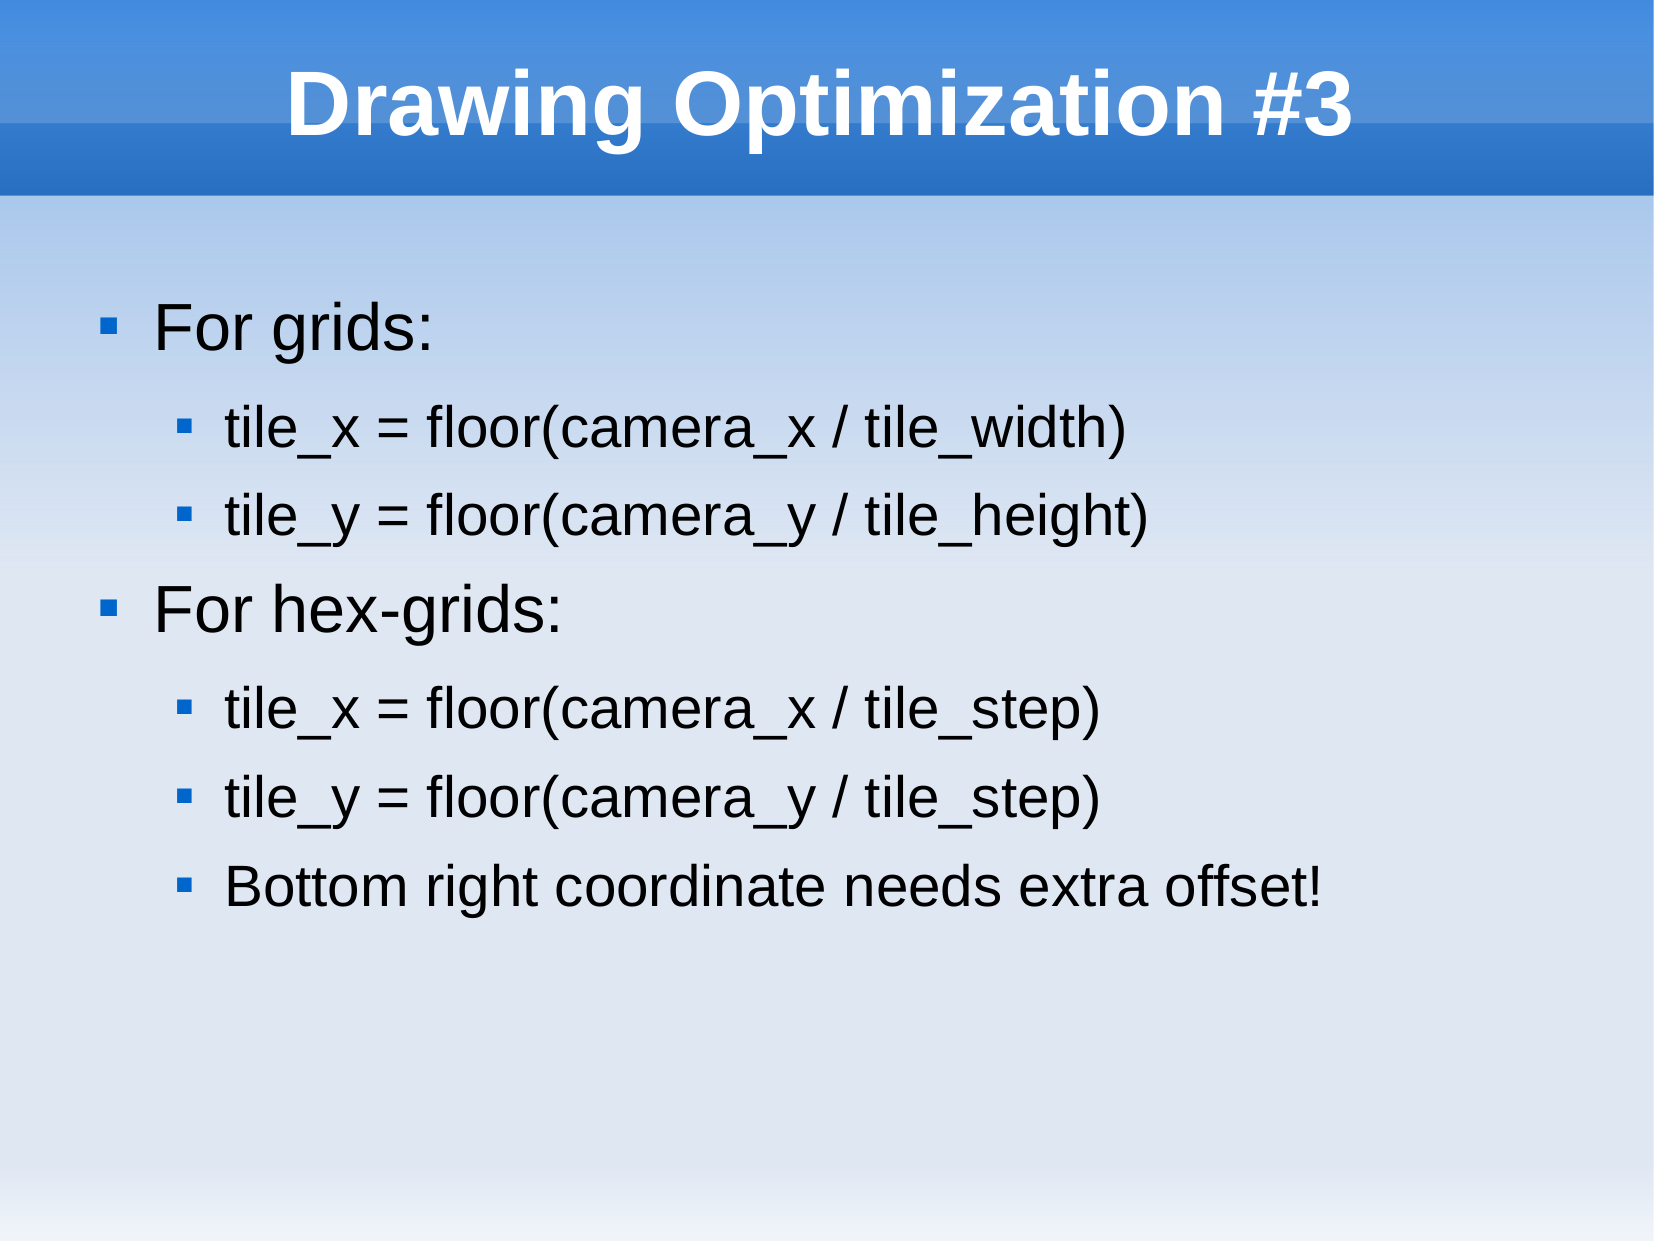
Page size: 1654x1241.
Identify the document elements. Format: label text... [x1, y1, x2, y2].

list For grids: tile_x = floor(camera_x / tile_width) tile_y = floor(camera_y / tile_height) For hex-grids: tile_x = floor(camera_x / tile_step) tile_y = floor(camera_y / tile_step) Bottom right coordinate needs extra offset! [82, 290, 1571, 1109]
picture [0, 0, 1654, 1241]
title Drawing Optimization #3 [76, 0, 1565, 208]
